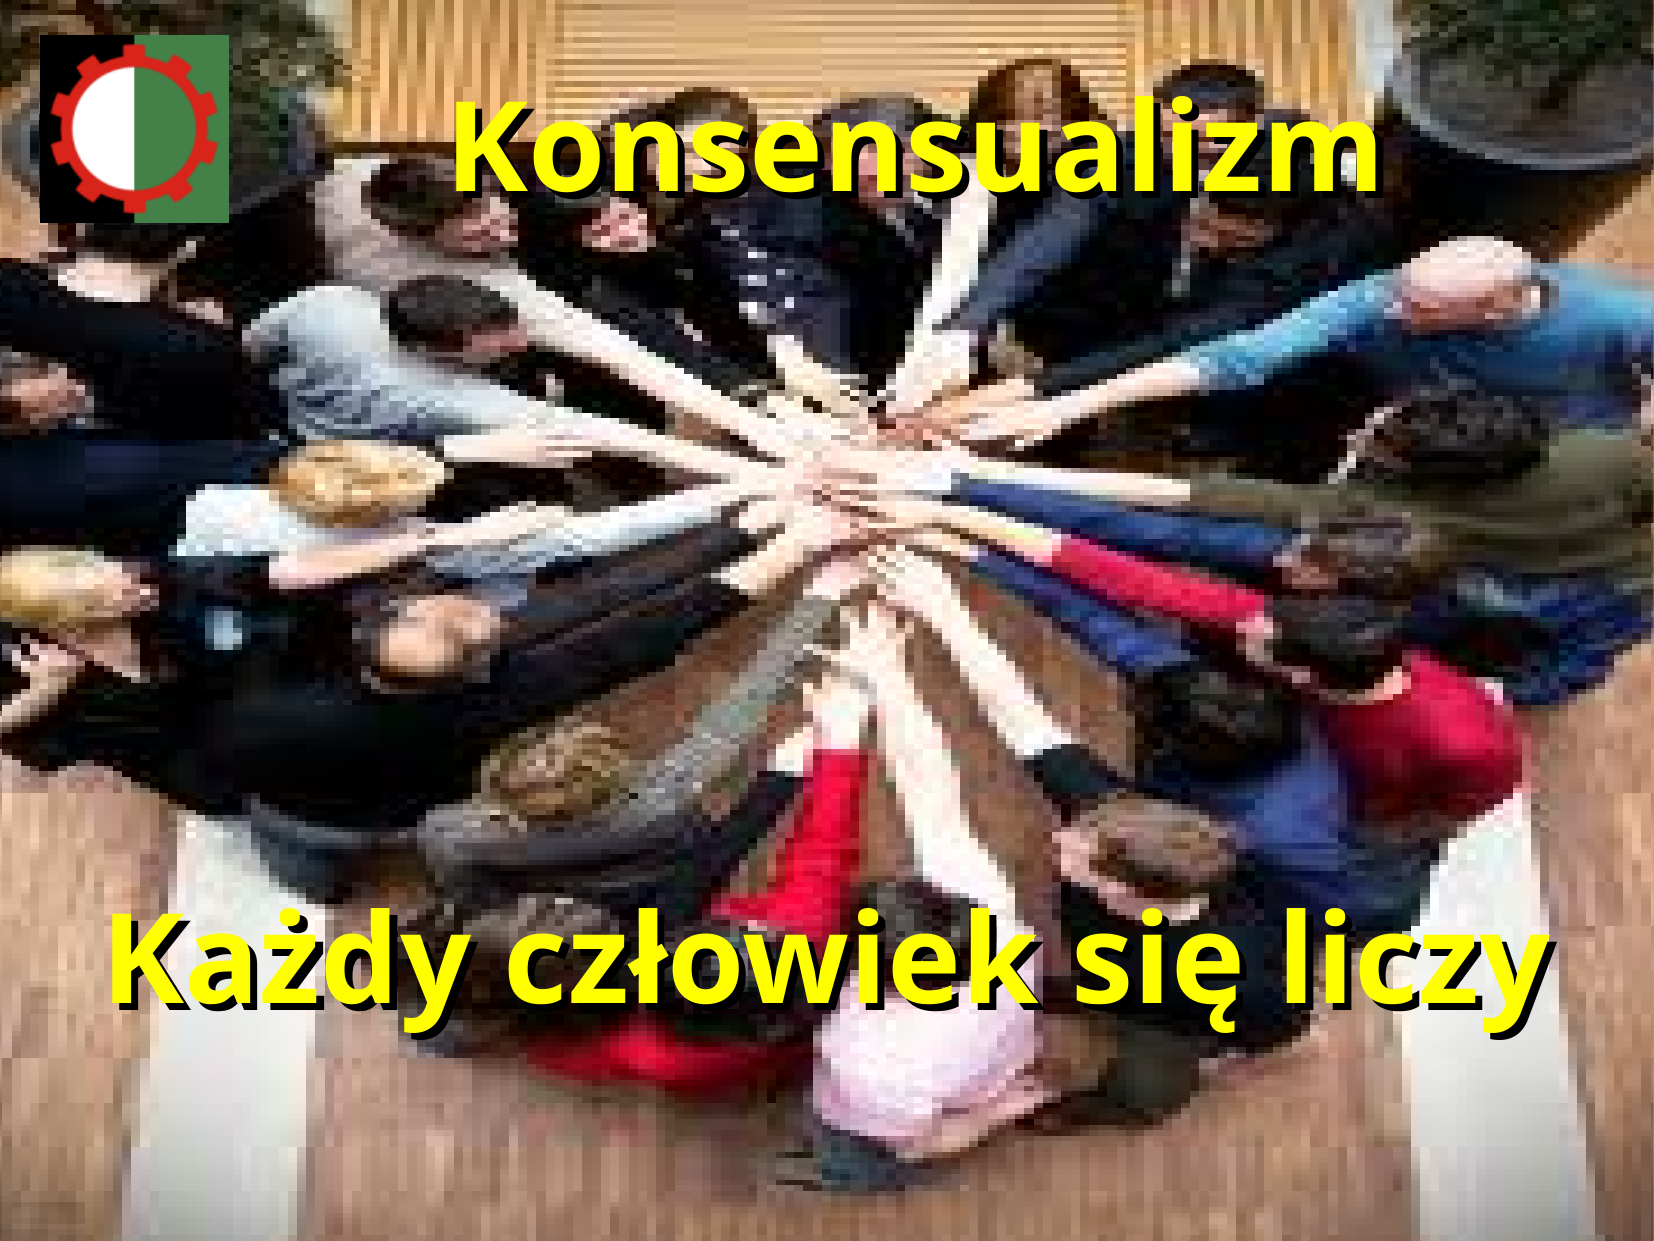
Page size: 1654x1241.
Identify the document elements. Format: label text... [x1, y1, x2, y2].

subtitle Każdy człowiek się liczy [82, 290, 1571, 1109]
title Konsensualizm [261, 49, 1571, 237]
picture [0, 0, 1654, 1241]
